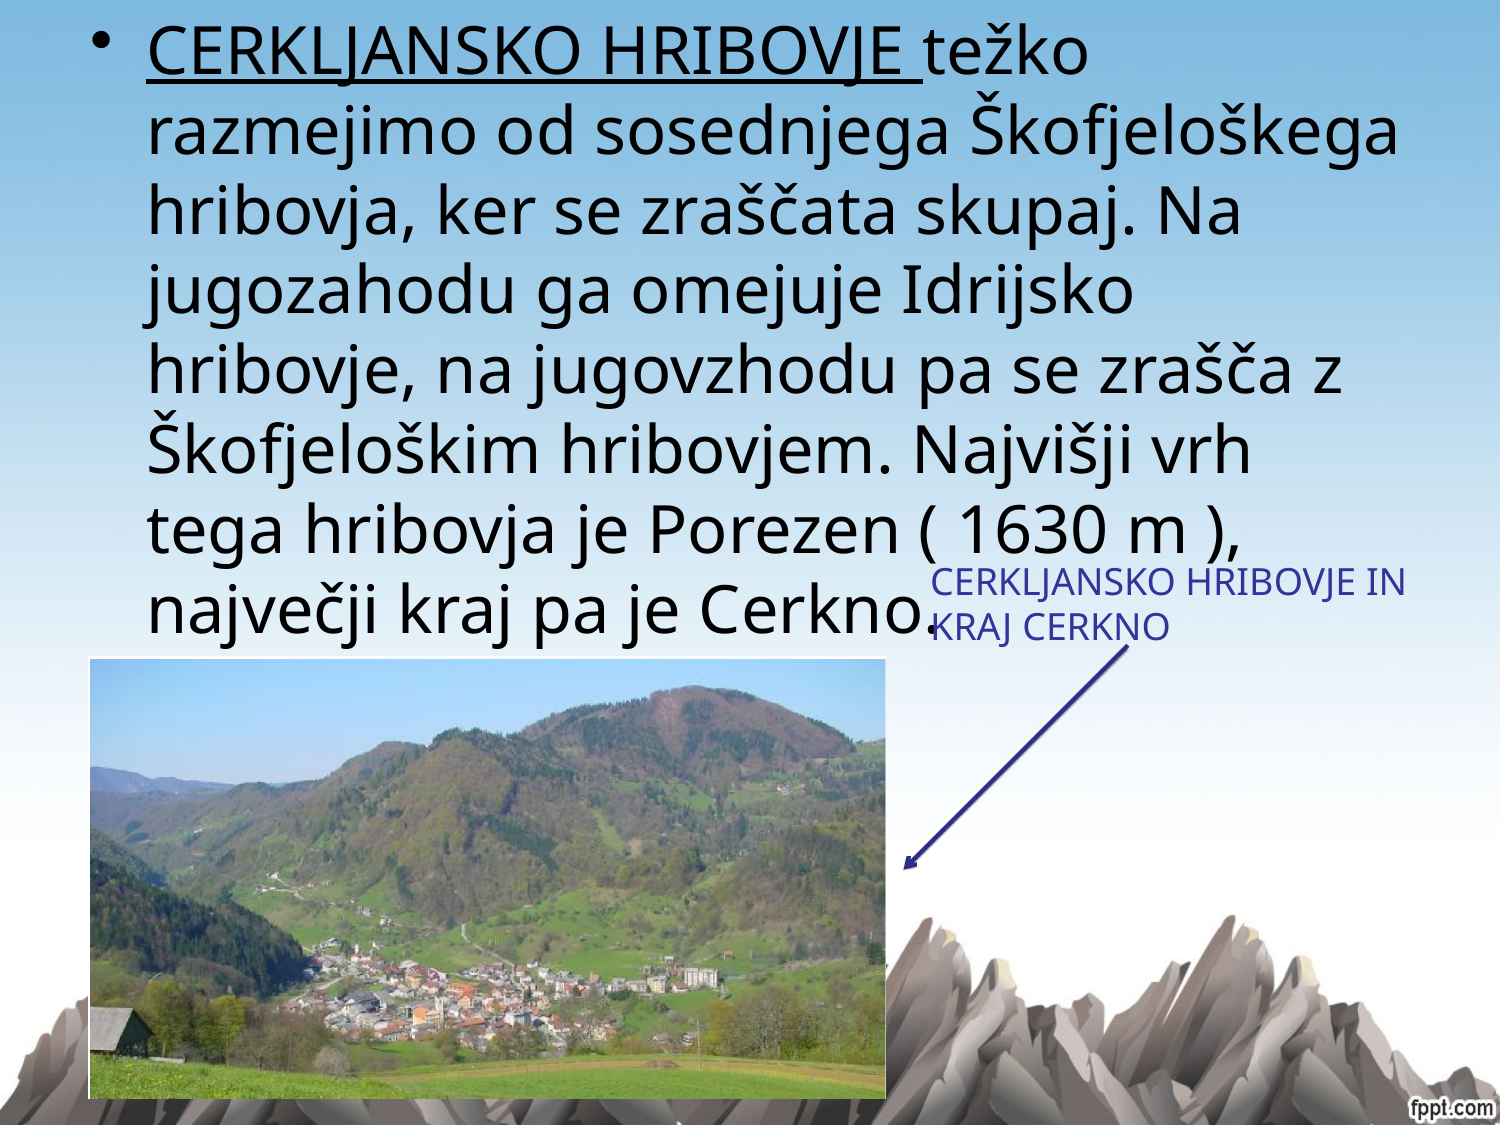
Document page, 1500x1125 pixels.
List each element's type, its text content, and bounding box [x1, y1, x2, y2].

text_box CERKLJANSKO HRIBOVJE IN KRAJ CERKNO [915, 550, 1459, 656]
list CERKLJANSKO HRIBOVJE težko razmejimo od sosednjega Škofjeloškega hribovja, ker se zraščata skupaj. Na jugozahodu ga omejuje Idrijsko hribovje, na jugovzhodu pa se zrašča z Škofjeloškim hribovjem. Najvišji vrh tega hribovja je Porezen ( 1630 m ), največji kraj pa je Cerkno. [75, 0, 1425, 1005]
picture [0, 0, 1500, 1125]
